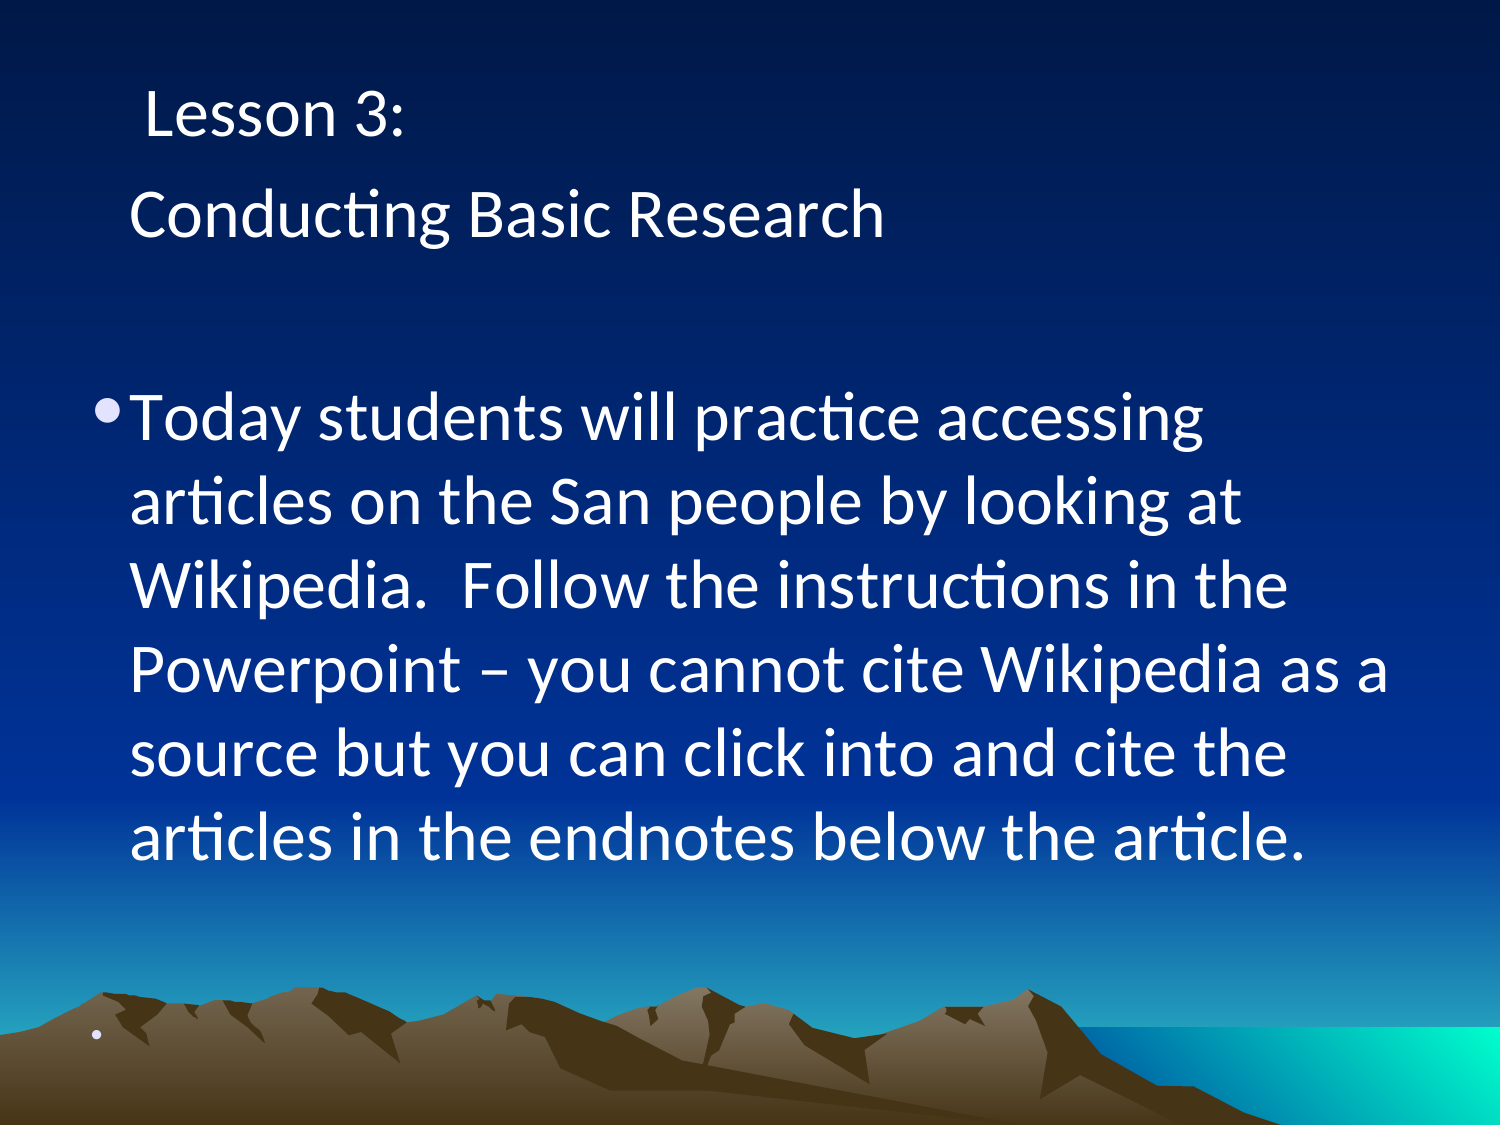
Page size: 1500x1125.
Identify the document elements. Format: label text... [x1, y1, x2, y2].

list Lesson 3: Conducting Basic Research Today students will practice accessing articles on the San people by looking at Wikipedia. Follow the instructions in the Powerpoint – you cannot cite Wikipedia as a source but you can click into and cite the articles in the endnotes below the article. [75, 59, 1426, 1000]
